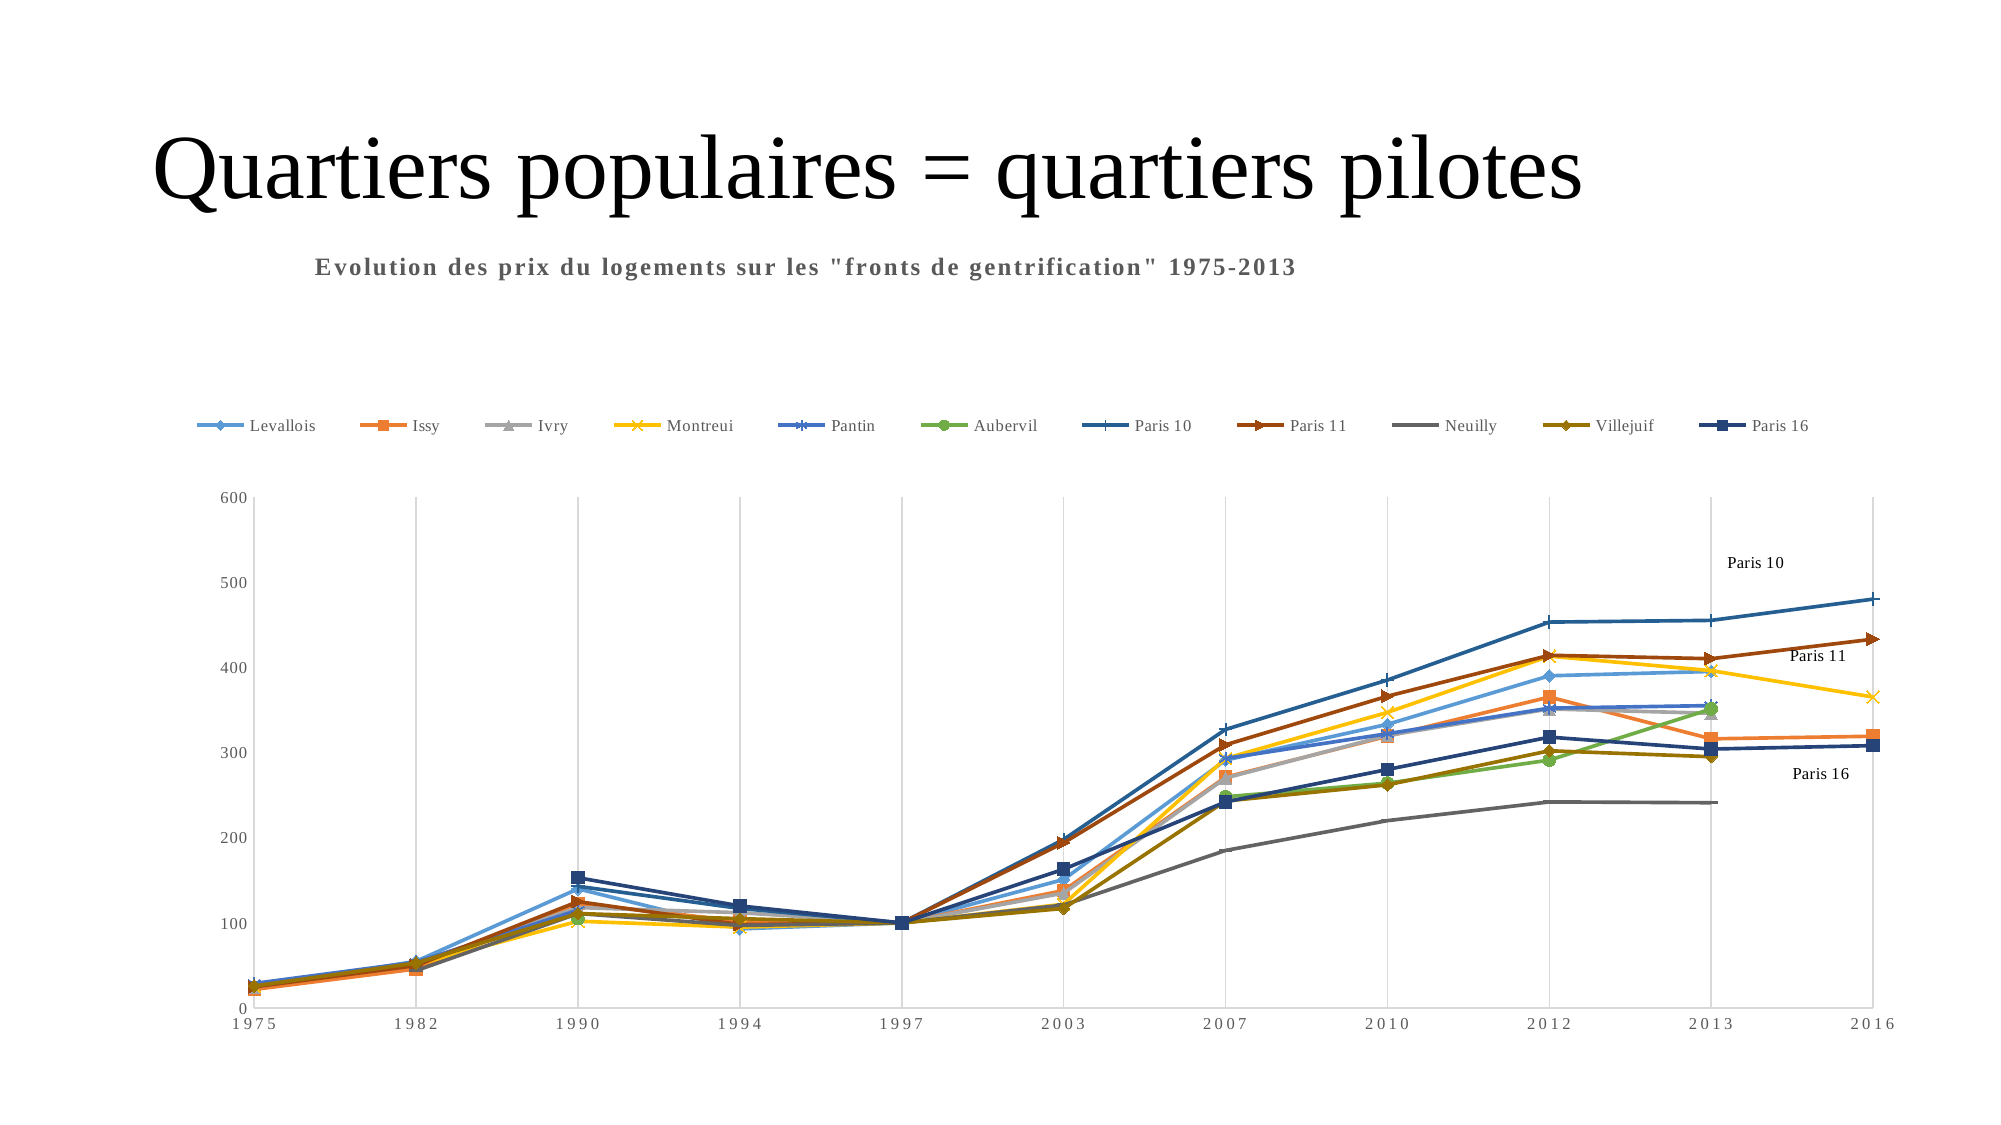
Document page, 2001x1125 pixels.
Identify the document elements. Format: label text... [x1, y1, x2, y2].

chart [124, 230, 1896, 1069]
title Quartiers populaires = quartiers pilotes [137, 59, 1863, 230]
